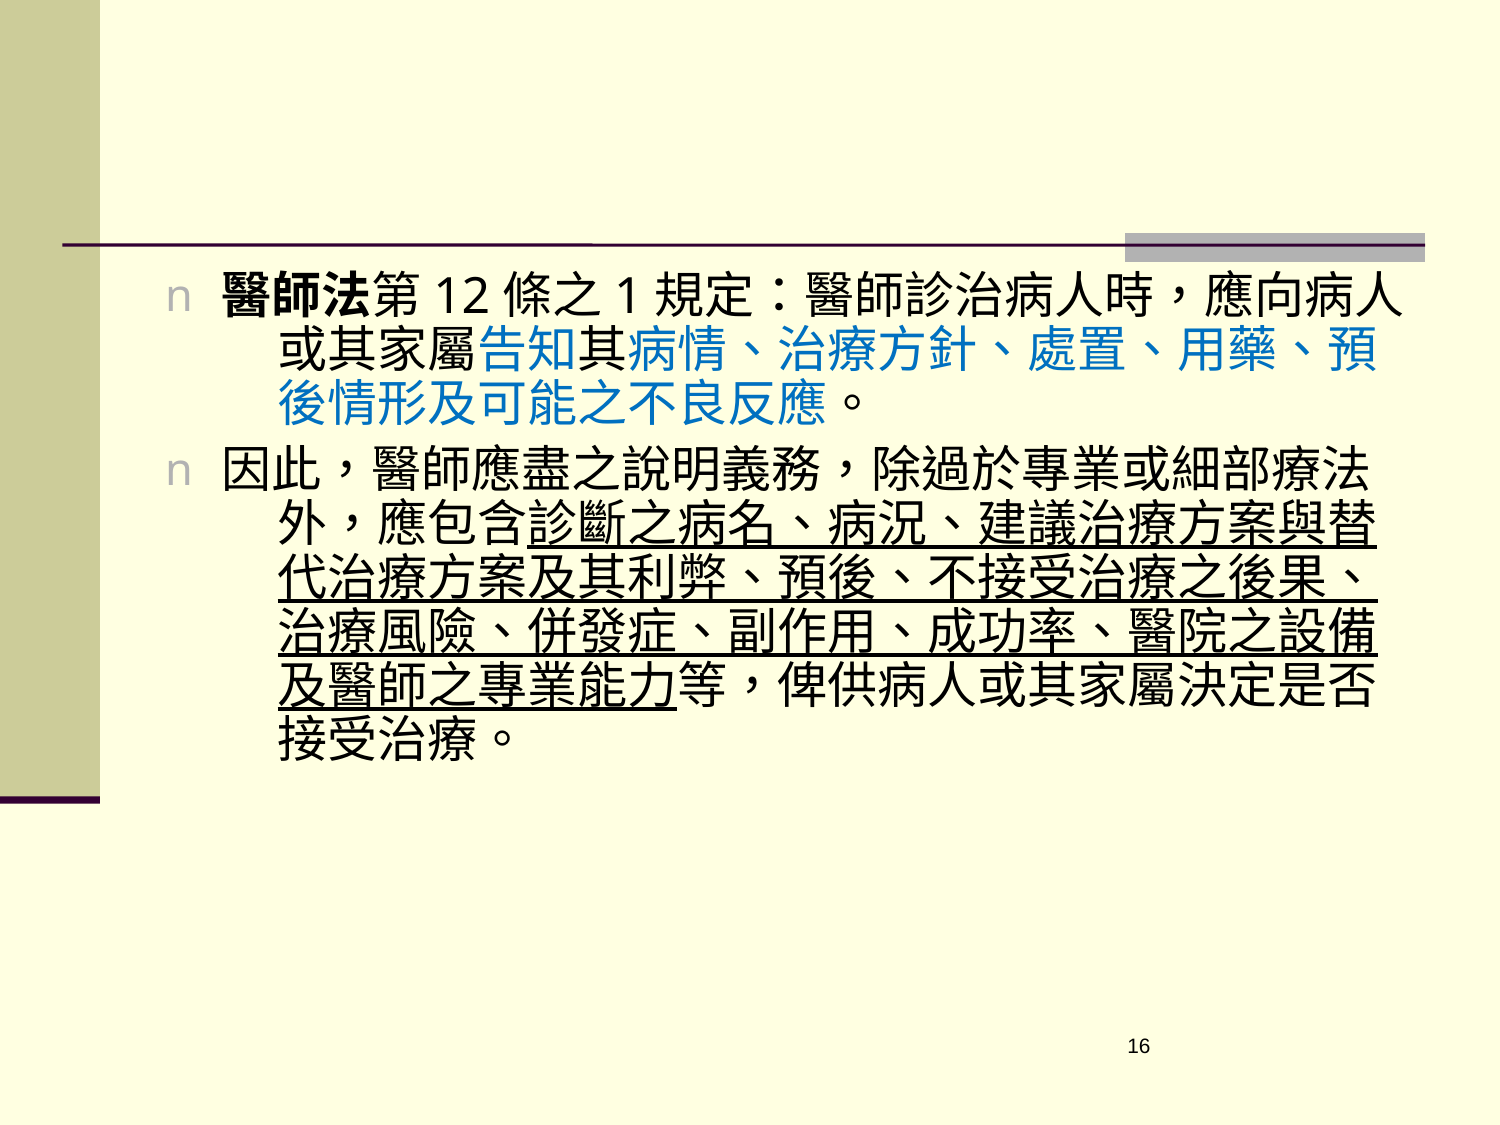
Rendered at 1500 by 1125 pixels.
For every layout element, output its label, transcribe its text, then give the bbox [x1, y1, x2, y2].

text_box [1112, 1025, 1426, 1101]
list 醫師法第12條之1規定：醫師診治病人時，應向病人或其家屬告知其病情、治療方針、處置、用藥、預後情形及可能之不良反應。 因此，醫師應盡之說明義務，除過於專業或細部療法外，應包含診斷之病名、病況、建議治療方案與替代治療方案及其利弊、預後、不接受治療之後果、治療風險、併發症、副作用、成功率、醫院之設備及醫師之專業能力等，俾供病人或其家屬決定是否接受治療。 [150, 262, 1426, 1006]
